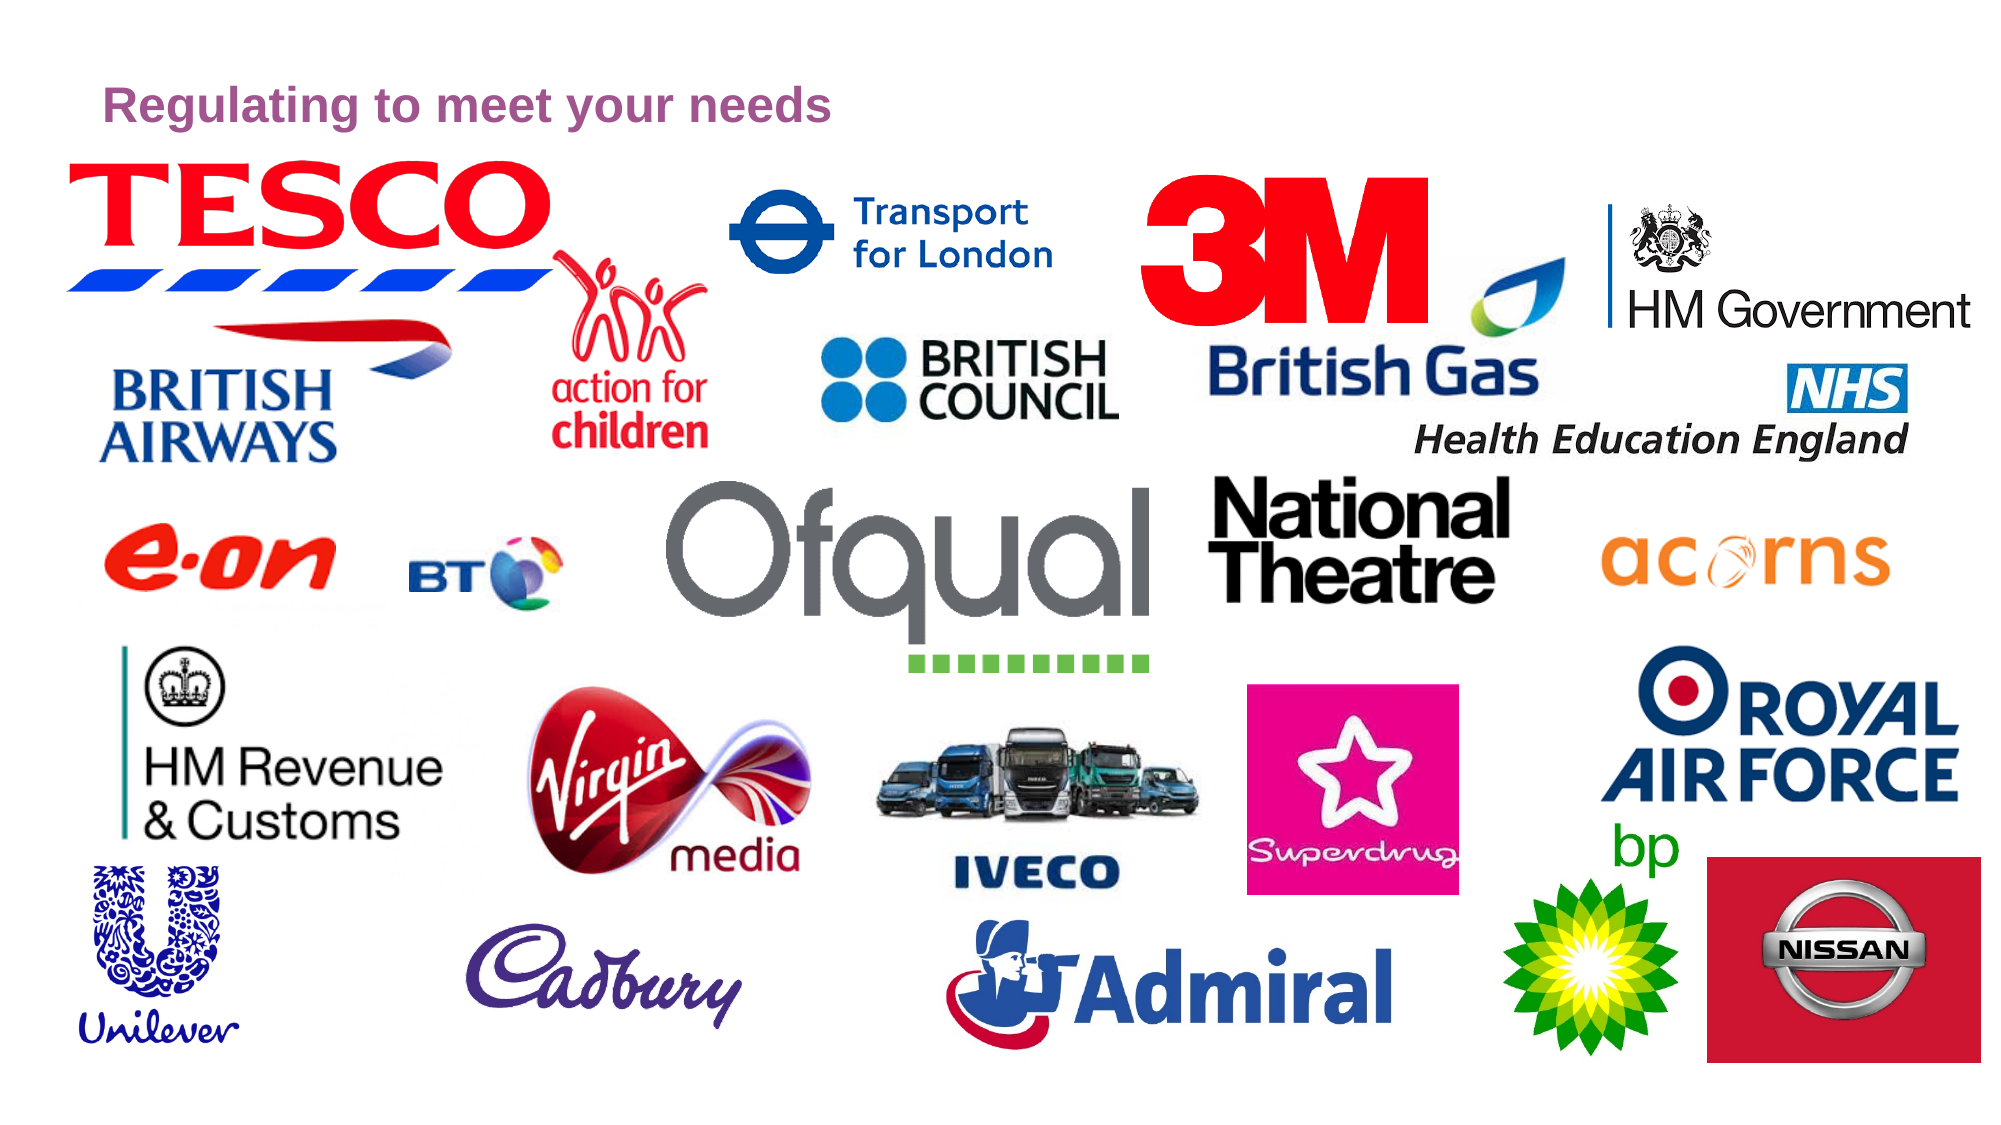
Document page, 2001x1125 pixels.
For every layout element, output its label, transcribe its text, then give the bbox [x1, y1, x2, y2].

picture [666, 481, 1149, 673]
picture [1460, 810, 1981, 1071]
picture [1608, 199, 1971, 332]
picture [1141, 174, 1971, 806]
picture [31, 523, 1212, 1125]
picture [940, 916, 1398, 1071]
picture [1247, 684, 1459, 895]
picture [39, 78, 1119, 522]
title Regulating to meet your needs [102, 66, 1491, 161]
